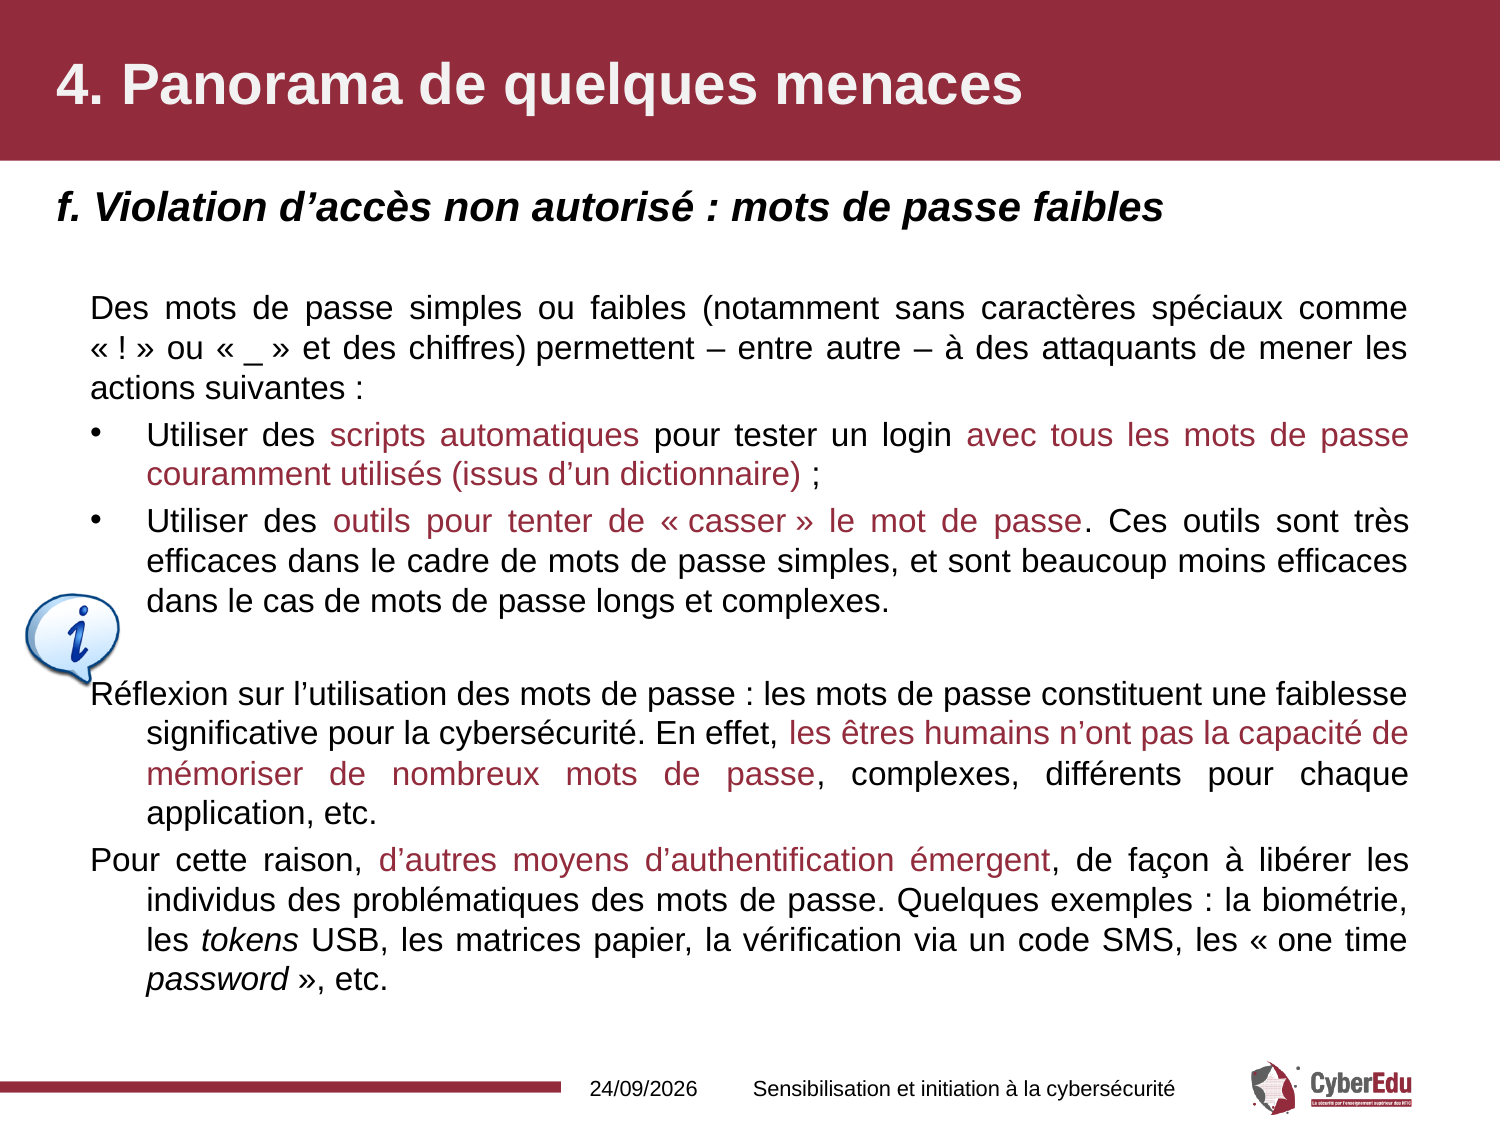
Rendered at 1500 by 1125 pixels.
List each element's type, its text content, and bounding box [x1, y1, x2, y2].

list Des mots de passe simples ou faibles (notamment sans caractères spéciaux comme « ! » ou « _ » et des chiffres) permettent – entre autre – à des attaquants de mener les actions suivantes : Utiliser des scripts automatiques pour tester un login avec tous les mots de passe couramment utilisés (issus d’un dictionnaire) ; Utiliser des outils pour tenter de « casser » le mot de passe. Ces outils sont très efficaces dans le cadre de mots de passe simples, et sont beaucoup moins efficaces dans le cas de mots de passe longs et complexes. Réflexion sur l’utilisation des mots de passe : les mots de passe constituent une faiblesse significative pour la cybersécurité. En effet, les êtres humains n’ont pas la capacité de mémoriser de nombreux mots de passe, complexes, différents pour chaque application, etc. Pour cette raison, d’autres moyens d’authentification émergent, de façon à libérer les individus des problématiques des mots de passe. Quelques exemples : la biométrie, les tokens USB, les matrices papier, la vérification via un code SMS, les « one time password », etc. [75, 278, 1425, 1035]
list f. Violation d’accès non autorisé : mots de passe faibles [41, 172, 1471, 268]
slide_number 15/11/2020 [561, 1057, 727, 1118]
picture [1246, 1060, 1412, 1115]
title 4. Panorama de quelques menaces [41, 1, 1471, 161]
footer Sensibilisation et initiation à la cybersécurité [738, 1057, 1236, 1118]
picture [17, 586, 127, 695]
